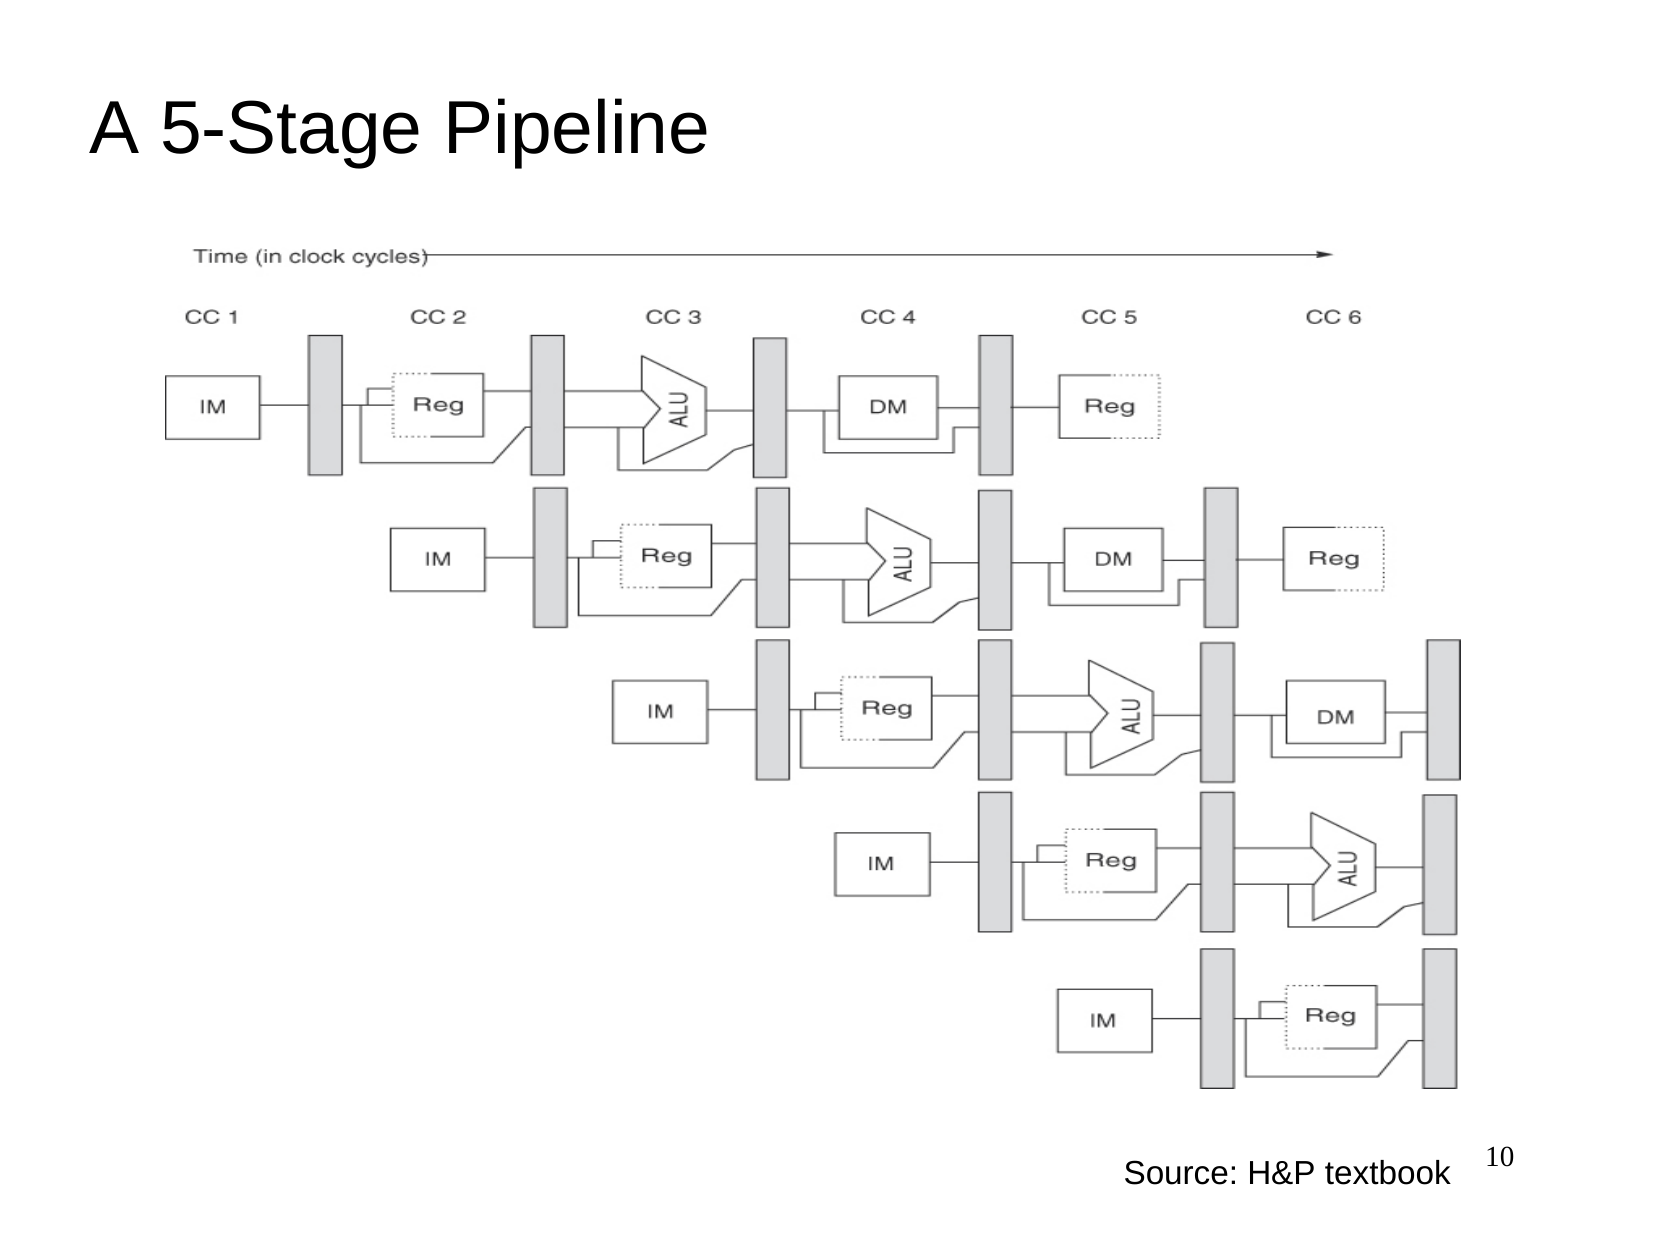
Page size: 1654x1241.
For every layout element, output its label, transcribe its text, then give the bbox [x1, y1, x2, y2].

picture [165, 247, 1461, 1089]
text_box Source: H&P textbook [1108, 1143, 1467, 1199]
text_box A 5-Stage Pipeline [74, 71, 727, 177]
text_box <number> [1185, 1129, 1530, 1213]
